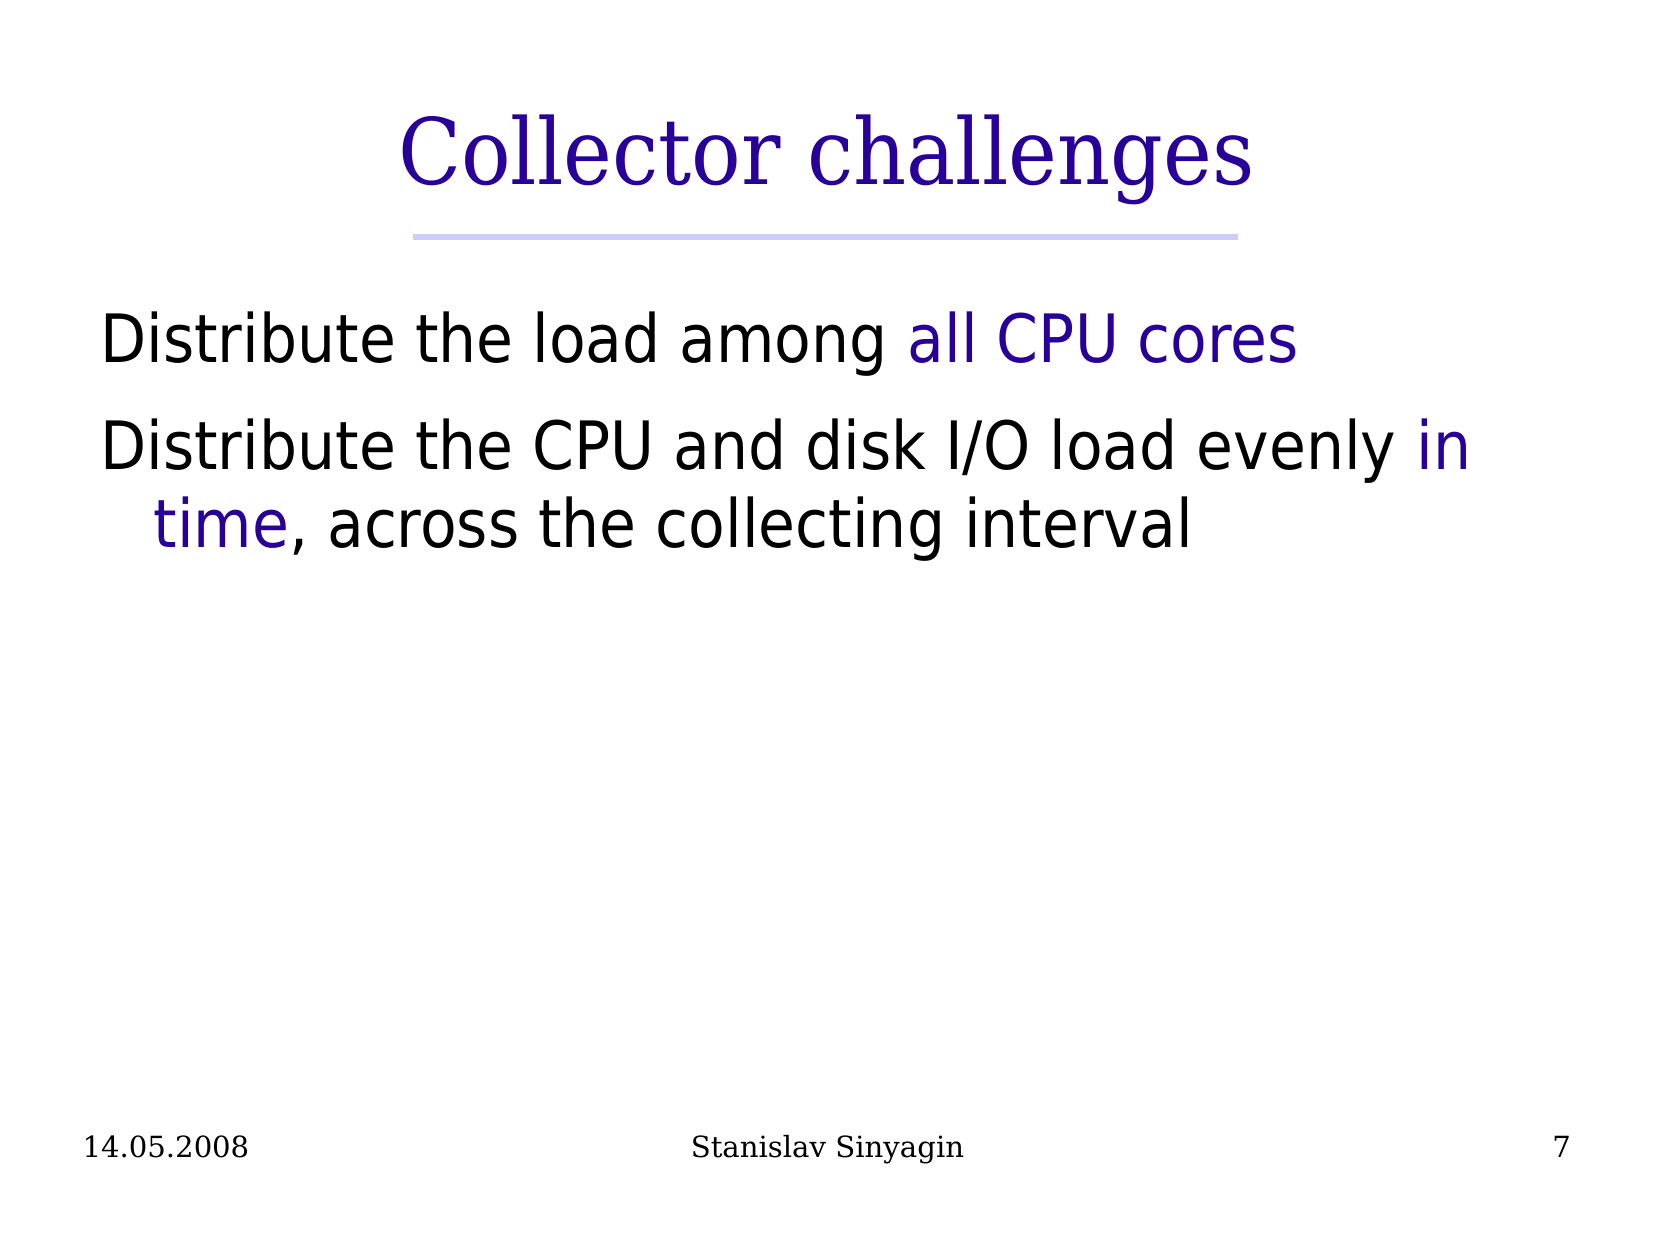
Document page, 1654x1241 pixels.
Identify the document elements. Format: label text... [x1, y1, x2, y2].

title Collector challenges [82, 49, 1571, 257]
list Distribute the load among all CPU cores Distribute the CPU and disk I/O load evenly in time, across the collecting interval [82, 300, 1571, 1109]
